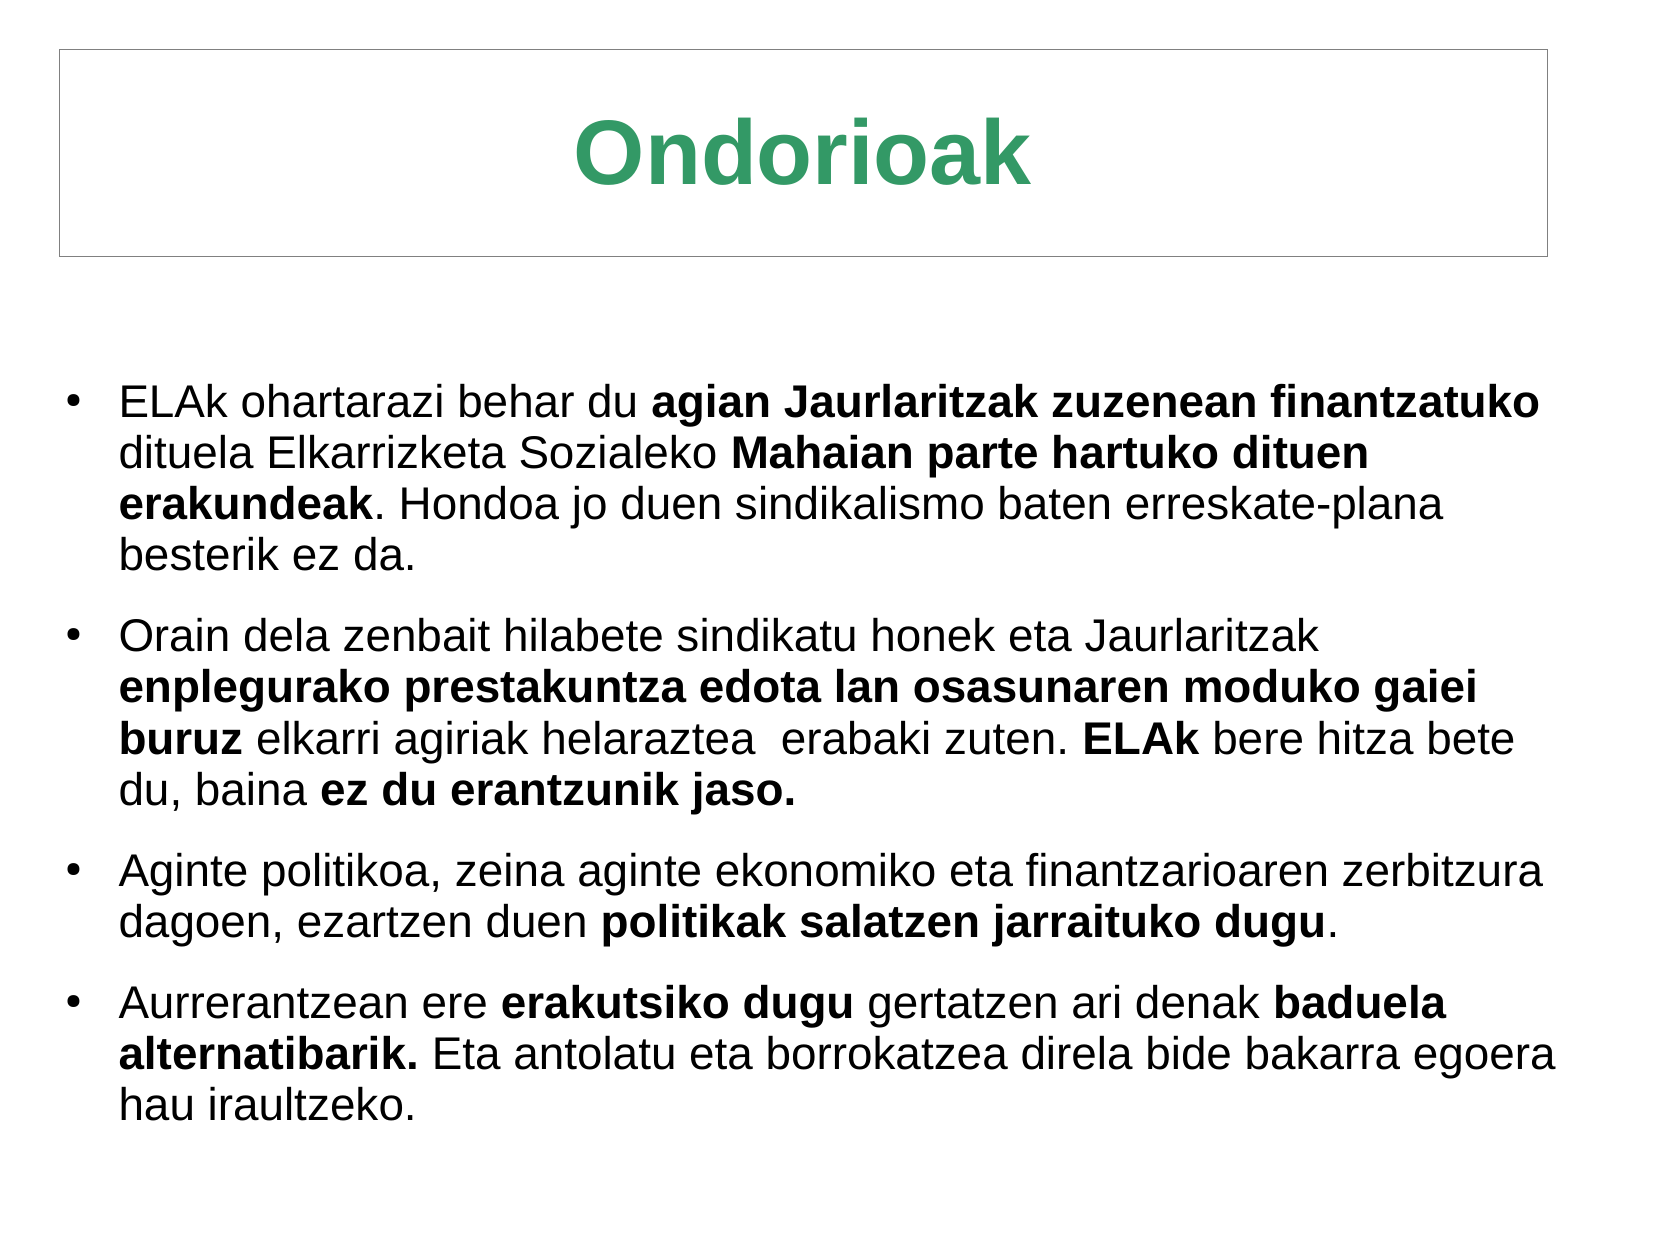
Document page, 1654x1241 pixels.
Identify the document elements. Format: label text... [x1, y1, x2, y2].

title Ondorioak [59, 49, 1548, 257]
list ELAk ohartarazi behar du agian Jaurlaritzak zuzenean finantzatuko dituela Elkarrizketa Sozialeko Mahaian parte hartuko dituen erakundeak. Hondoa jo duen sindikalismo baten erreskate-plana besterik ez da. Orain dela zenbait hilabete sindikatu honek eta Jaurlaritzak enplegurako prestakuntza edota lan osasunaren moduko gaiei buruz elkarri agiriak helaraztea erabaki zuten. ELAk bere hitza bete du, baina ez du erantzunik jaso. Aginte politikoa, zeina aginte ekonomiko eta finantzarioaren zerbitzura dagoen, ezartzen duen politikak salatzen jarraituko dugu. Aurrerantzean ere erakutsiko dugu gertatzen ari denak baduela alternatibarik. Eta antolatu eta borrokatzea direla bide bakarra egoera hau iraultzeko. [47, 294, 1584, 1217]
